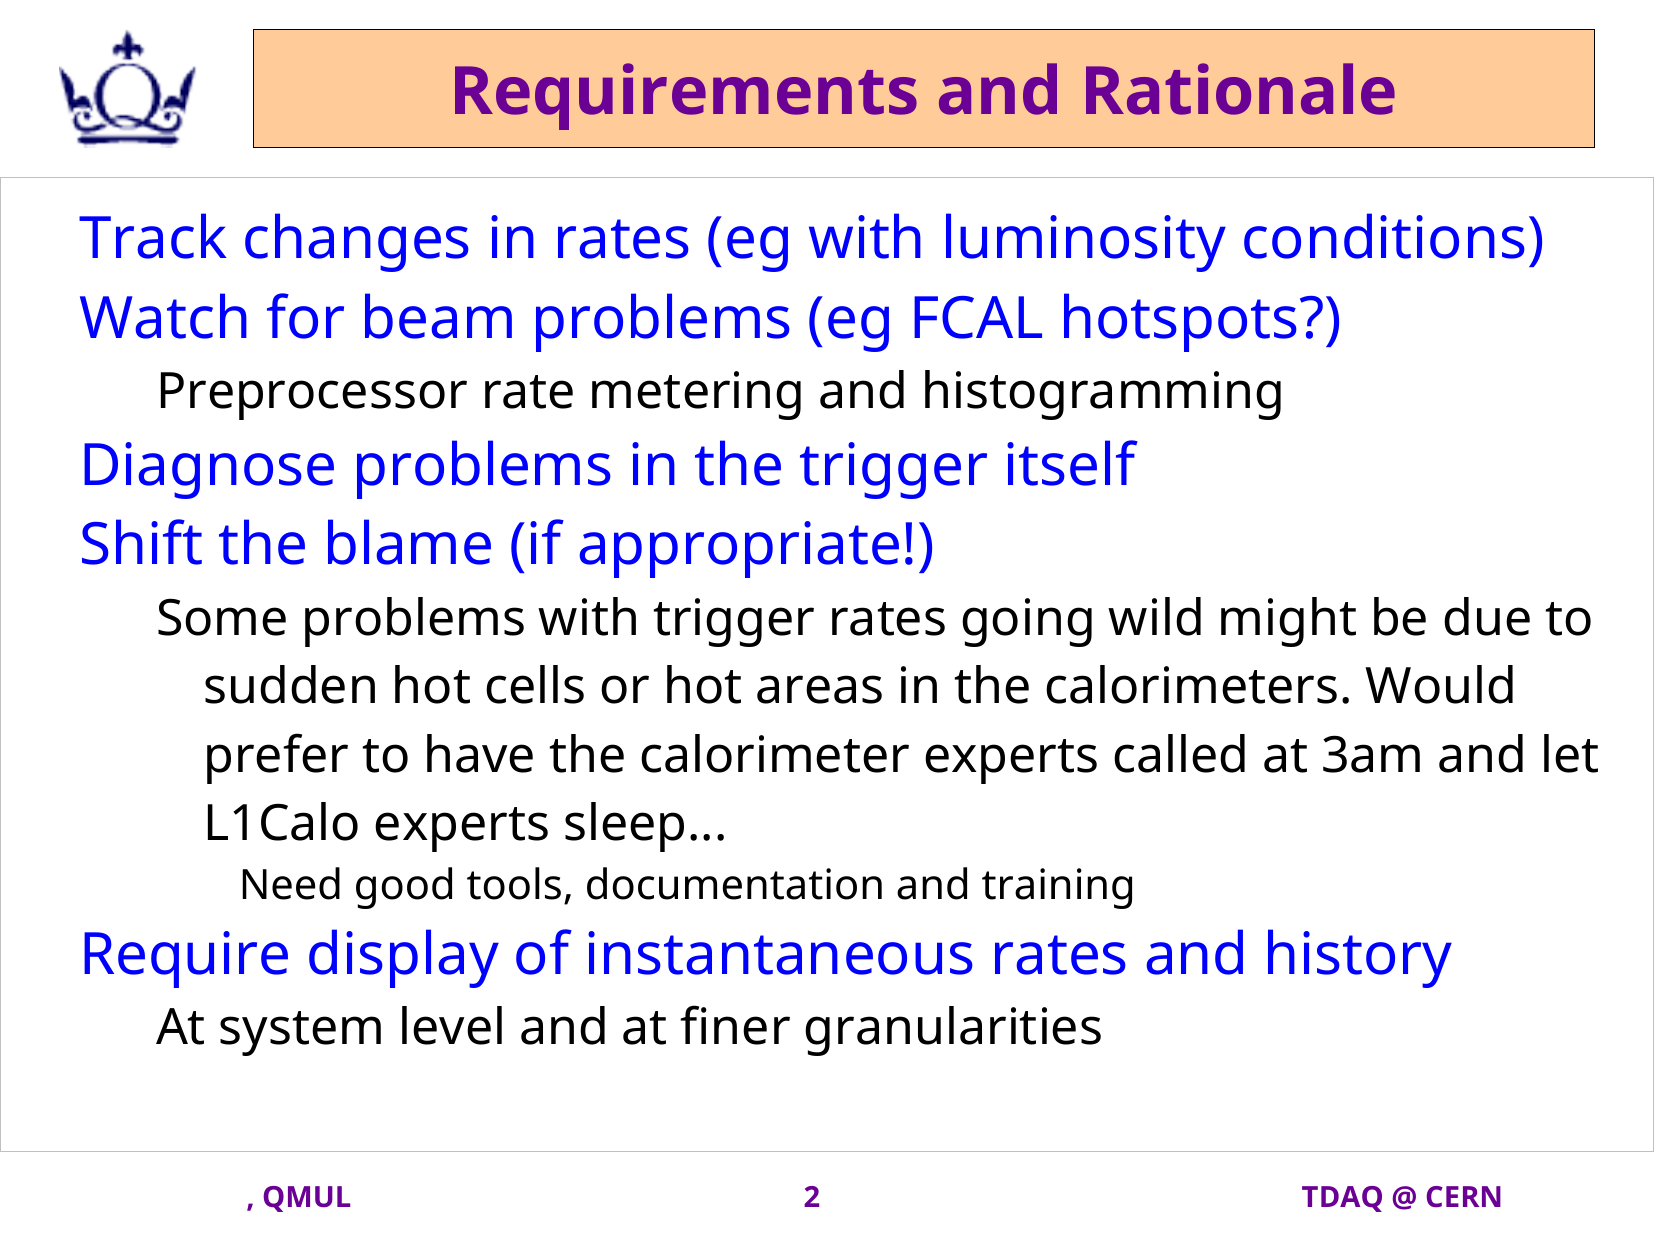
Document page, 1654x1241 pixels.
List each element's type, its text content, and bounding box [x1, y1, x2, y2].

picture [59, 29, 200, 148]
list Track changes in rates (eg with luminosity conditions) Watch for beam problems (eg FCAL hotspots?) Preprocessor rate metering and histogramming Diagnose problems in the trigger itself Shift the blame (if appropriate!) Some problems with trigger rates going wild might be due to sudden hot cells or hot areas in the calorimeters. Would prefer to have the calorimeter experts called at 3am and let L1Calo experts sleep... Need good tools, documentation and training Require display of instantaneous rates and history At system level and at finer granularities [61, 196, 1605, 1152]
title Requirements and Rationale [253, 29, 1595, 148]
